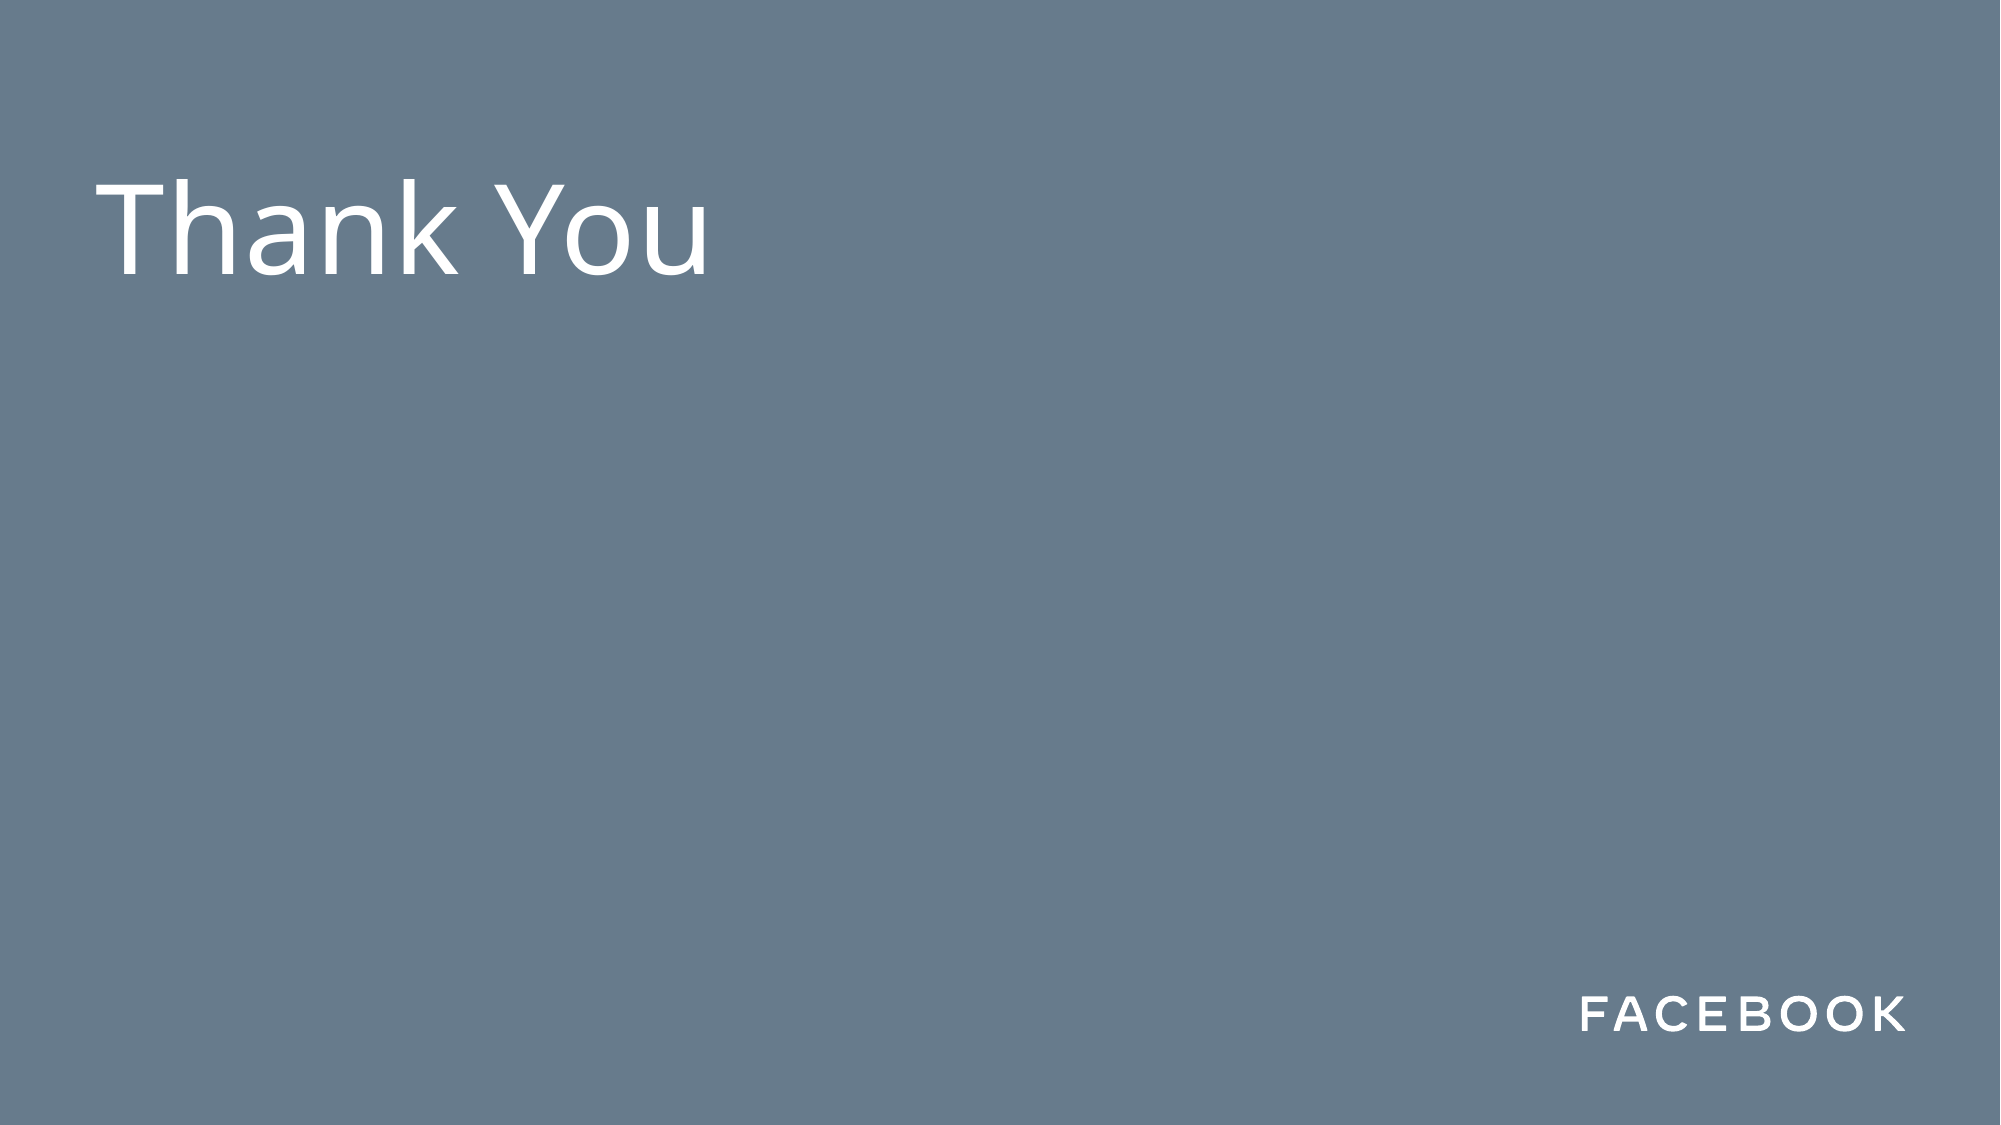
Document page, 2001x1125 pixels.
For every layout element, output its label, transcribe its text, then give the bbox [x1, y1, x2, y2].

title Thank You [95, 149, 1623, 488]
